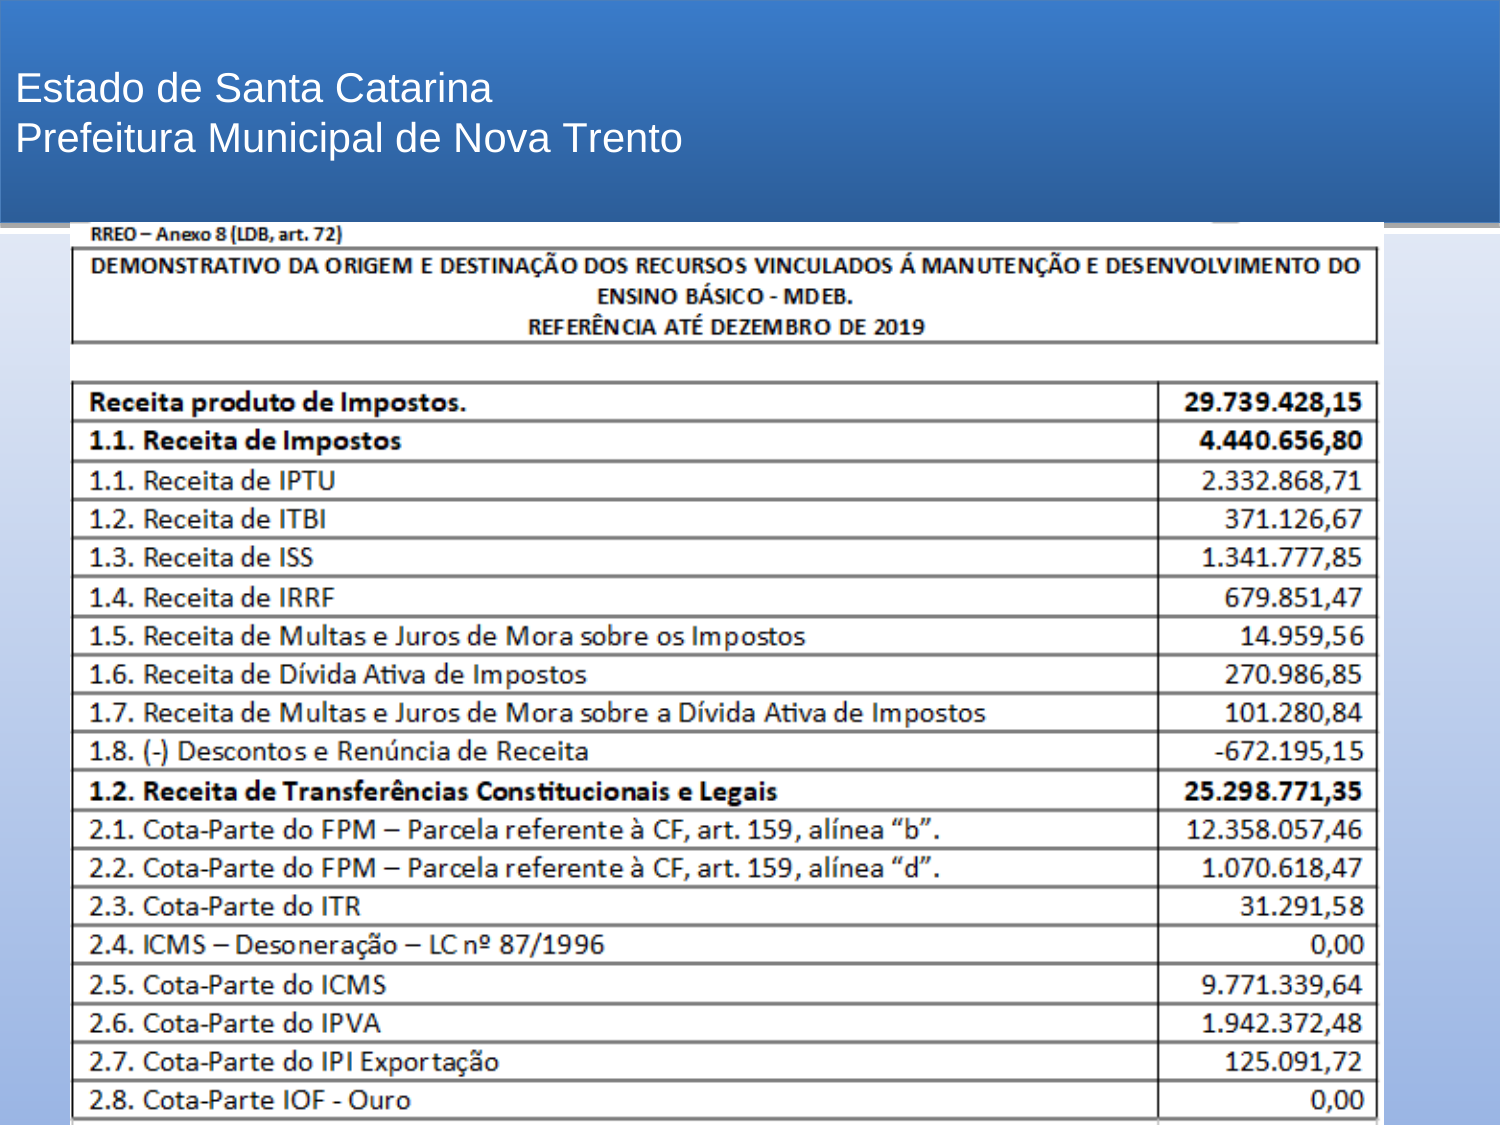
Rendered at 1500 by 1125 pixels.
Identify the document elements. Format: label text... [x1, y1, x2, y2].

picture [70, 222, 1384, 1125]
title Estado de Santa Catarina Prefeitura Municipal de Nova Trento [0, 0, 1500, 223]
subtitle [0, 234, 70, 1125]
subtitle [1384, 234, 1500, 1125]
